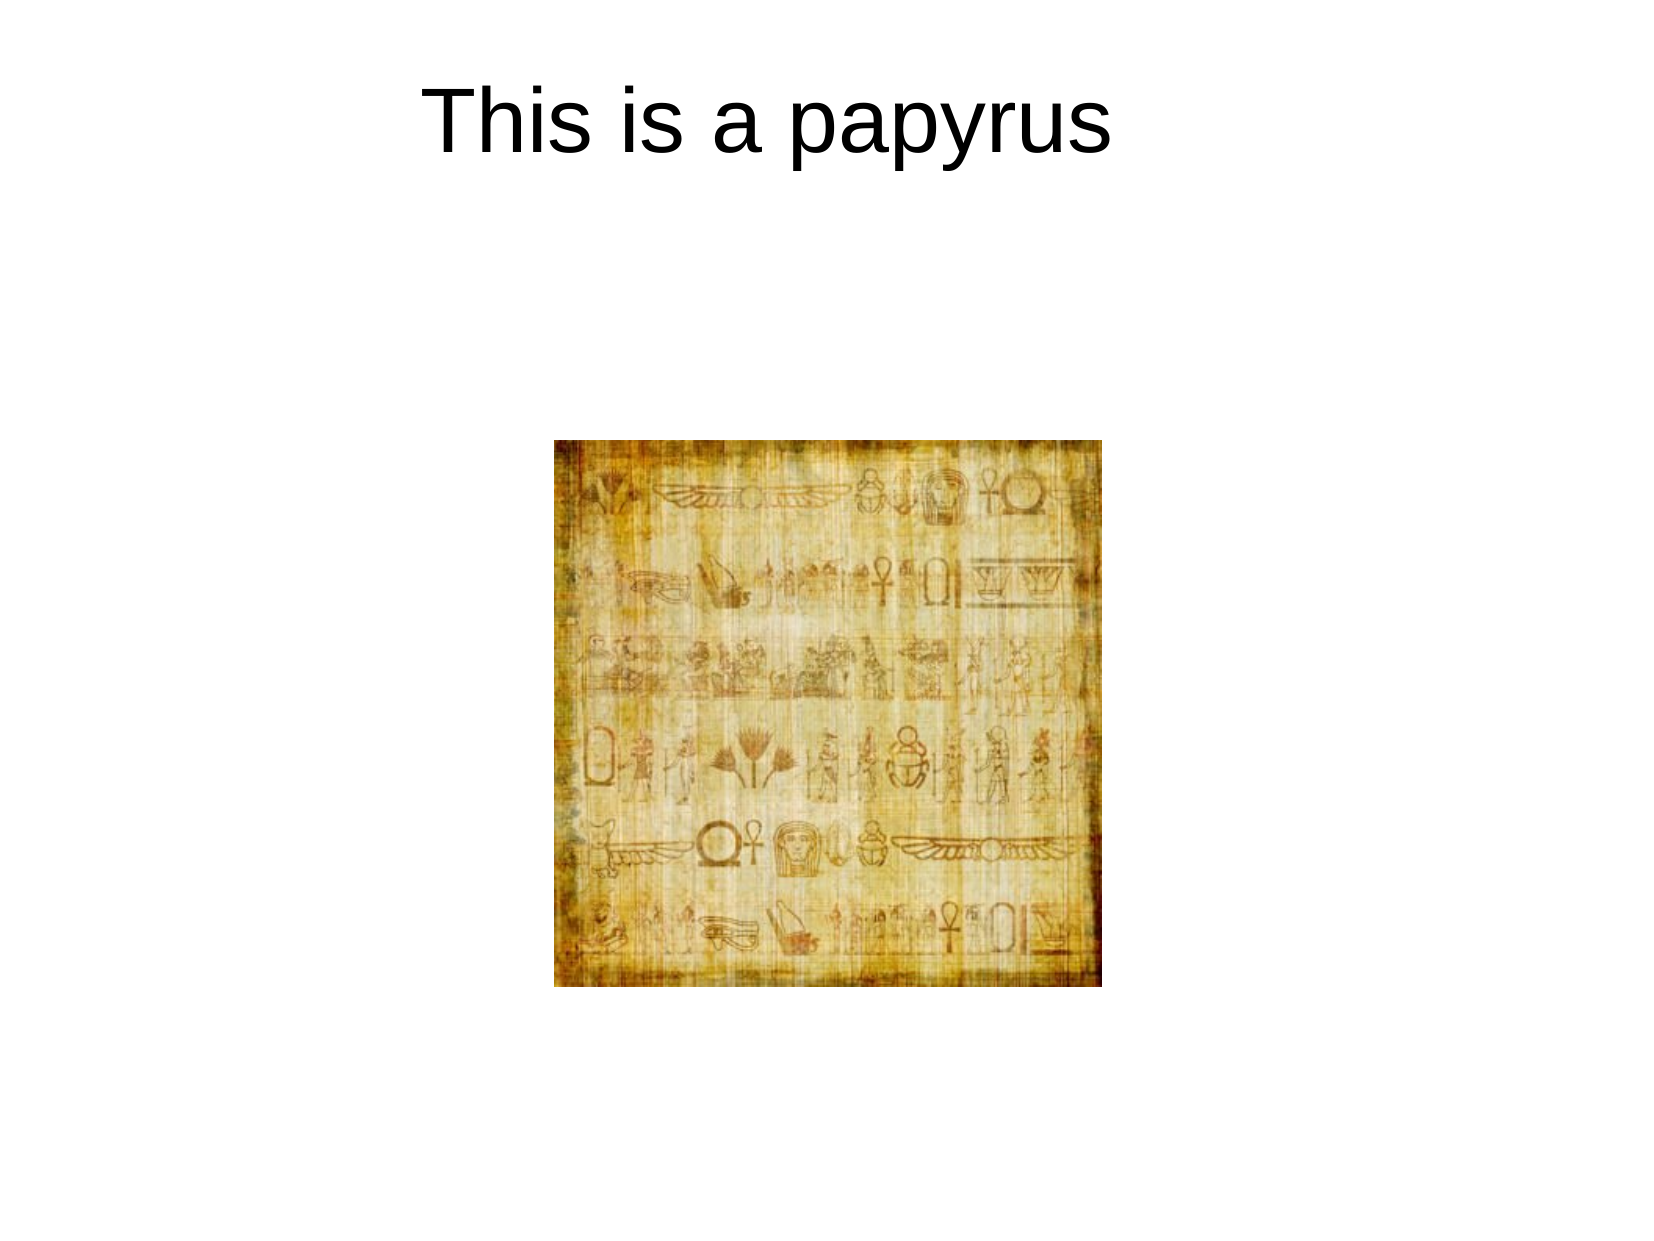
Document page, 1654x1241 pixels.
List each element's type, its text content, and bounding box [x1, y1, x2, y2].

title This is a papyrus [23, 17, 1512, 225]
picture [554, 440, 1102, 987]
